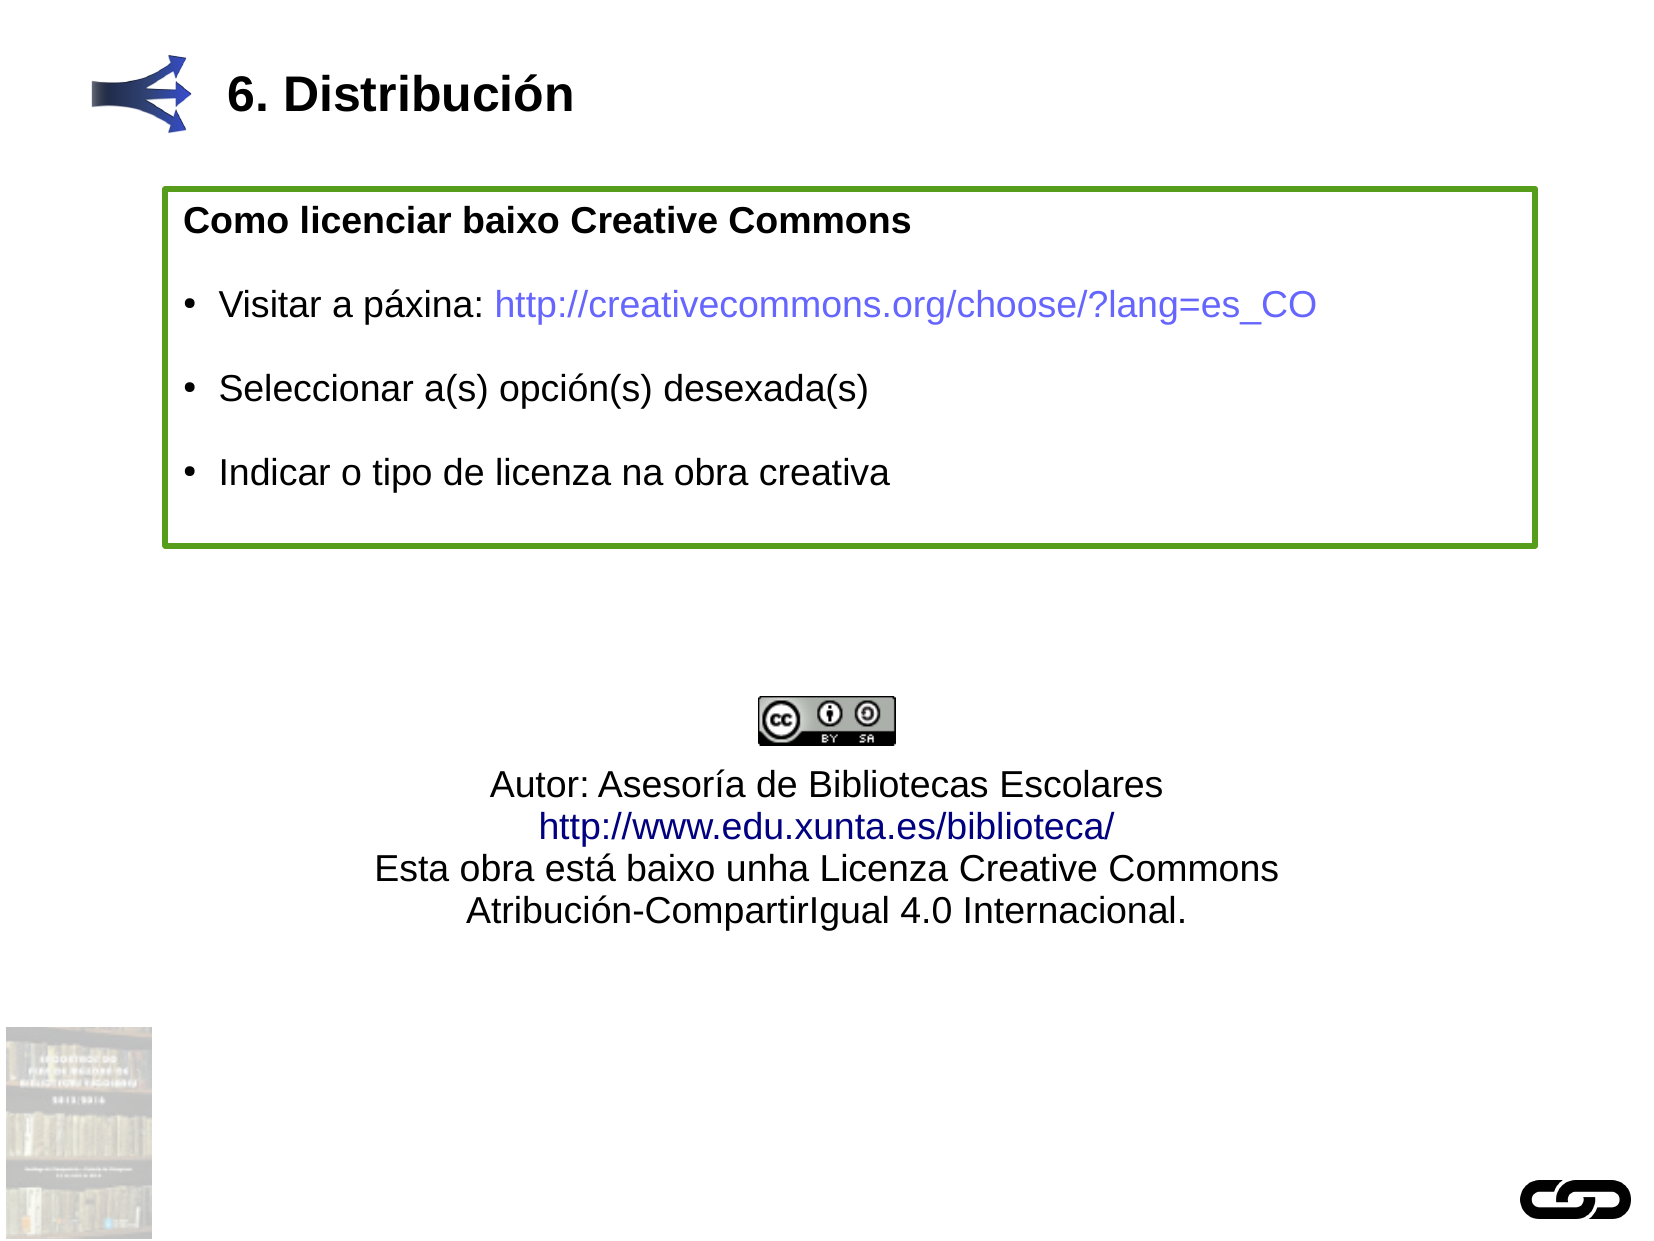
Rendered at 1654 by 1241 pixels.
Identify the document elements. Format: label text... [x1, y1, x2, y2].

picture [6, 1027, 152, 1239]
text_box Autor: Asesoría de Bibliotecas Escolares http://www.edu.xunta.es/biblioteca/ Esta obra está baixo unha Licenza Creative Commons Atribución-CompartirIgual 4.0 Internacional. [301, 755, 1353, 939]
text_box 6. Distribución [212, 59, 1359, 130]
text_box Como licenciar baixo Creative Commons Visitar a páxina: http://creativecommons.org/choose/?lang=es_CO Seleccionar a(s) opción(s) desexada(s) Indicar o tipo de licenza na obra creativa [165, 188, 1536, 546]
picture [758, 696, 896, 746]
picture [82, 47, 201, 140]
picture [1520, 1180, 1631, 1219]
